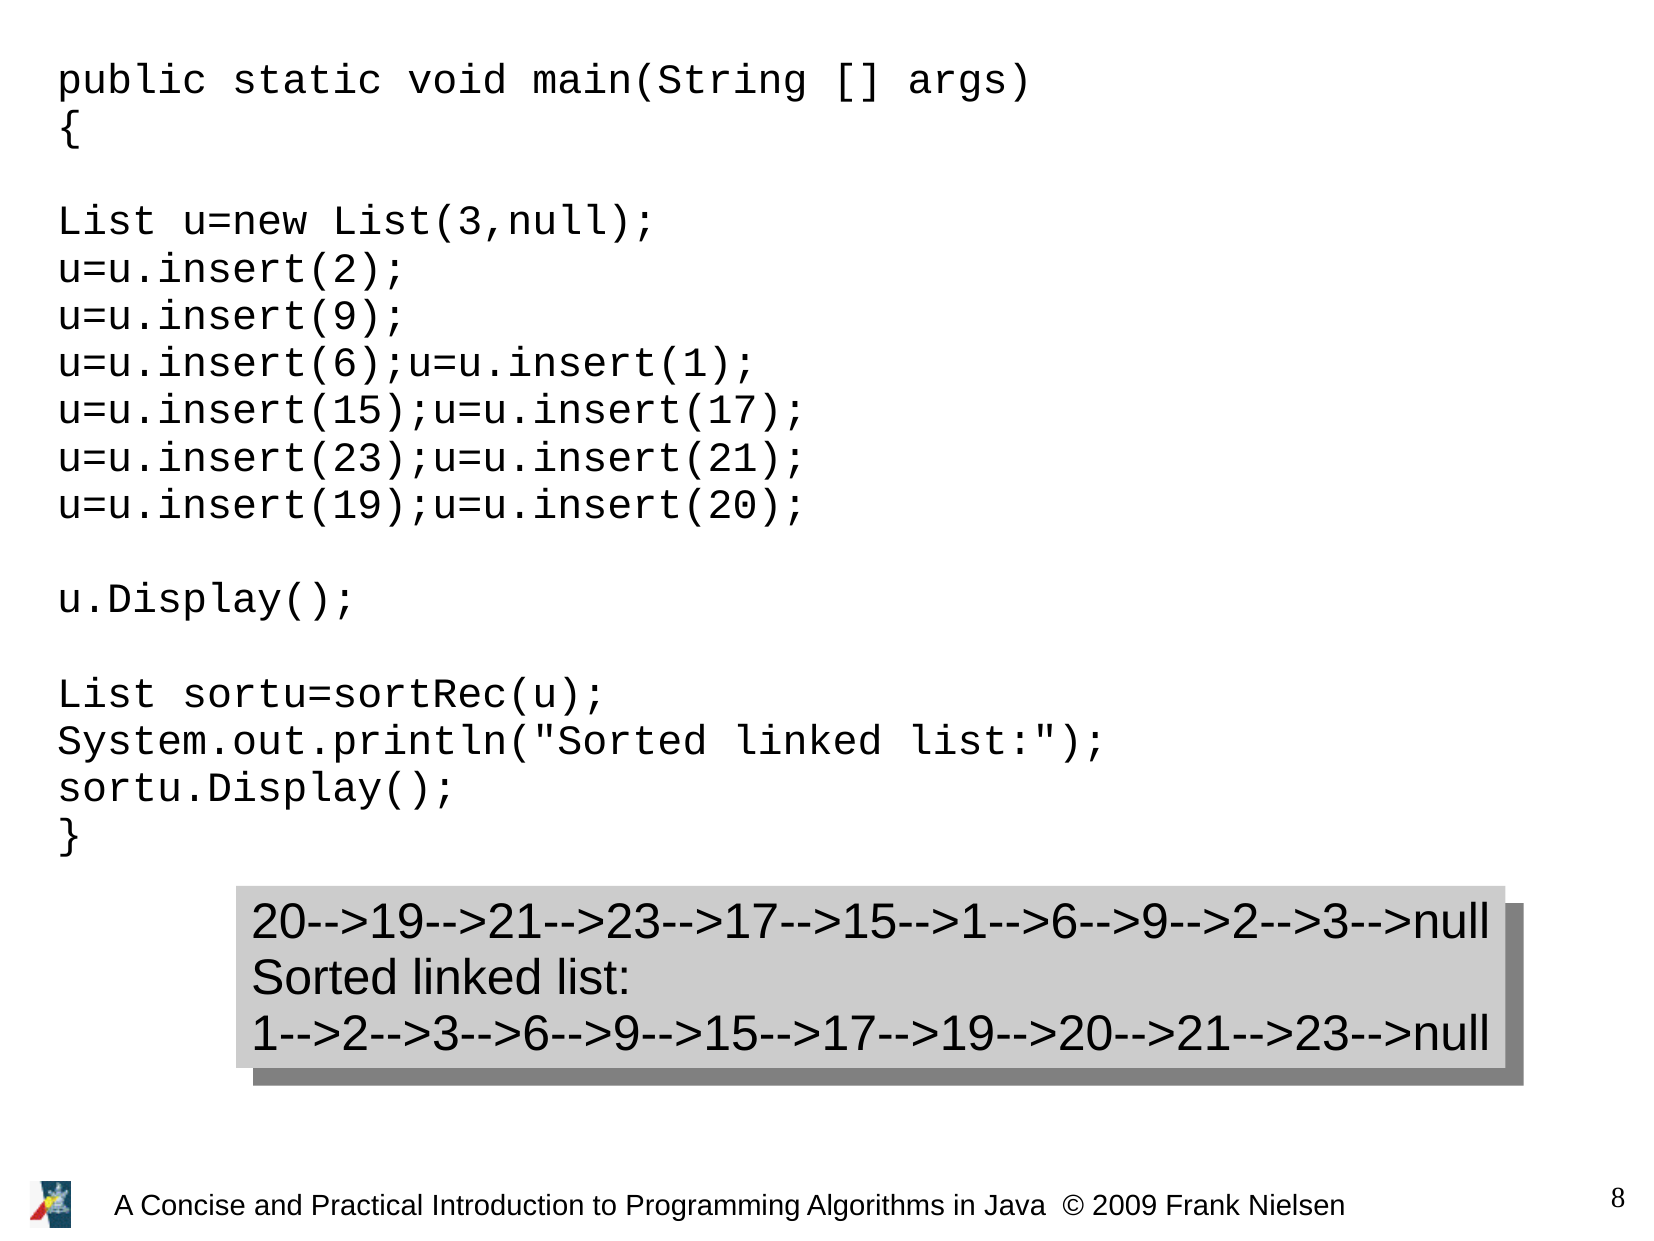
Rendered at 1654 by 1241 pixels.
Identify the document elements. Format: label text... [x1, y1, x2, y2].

picture [29, 1181, 71, 1228]
text_box public static void main(String [] args) { List u=new List(3,null); u=u.insert(2); u=u.insert(9); u=u.insert(6);u=u.insert(1); u=u.insert(15);u=u.insert(17); u=u.insert(23);u=u.insert(21); u=u.insert(19);u=u.insert(20); u.Display(); List sortu=sortRec(u); System.out.println("Sorted linked list:"); sortu.Display(); } [42, 50, 1123, 827]
text_box 20-->19-->21-->23-->17-->15-->1-->6-->9-->2-->3-->null Sorted linked list: 1-->2-->3-->6-->9-->15-->17-->19-->20-->21-->23-->null [236, 885, 1506, 1068]
